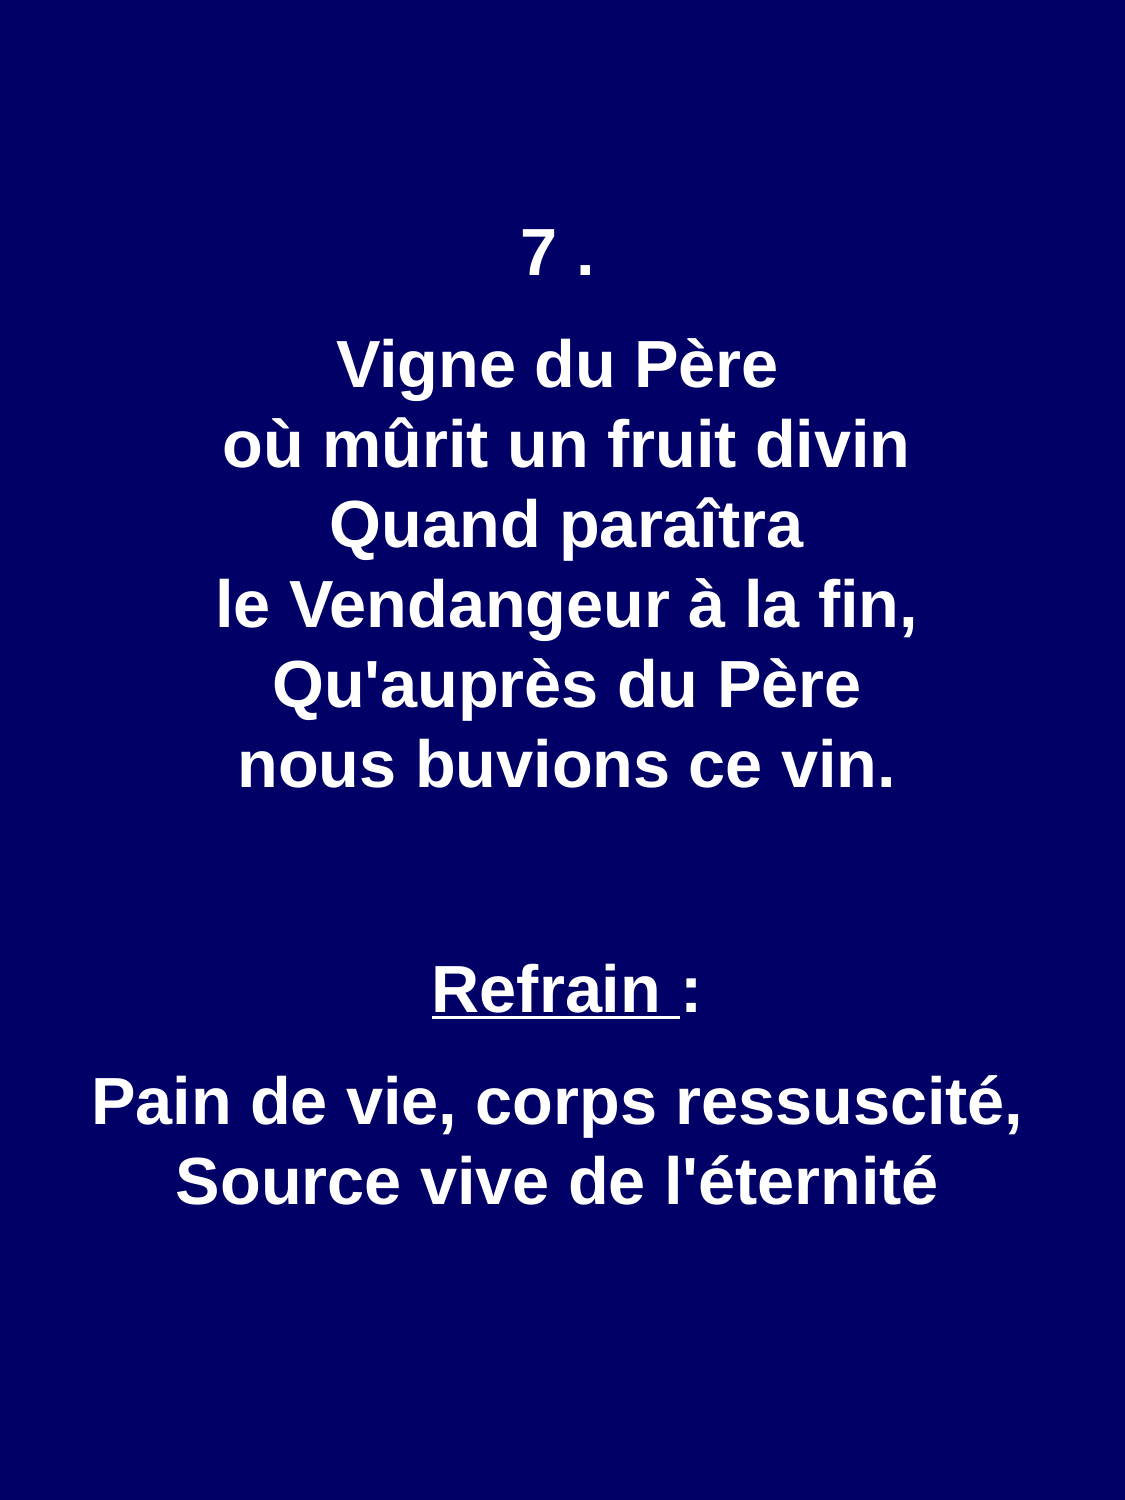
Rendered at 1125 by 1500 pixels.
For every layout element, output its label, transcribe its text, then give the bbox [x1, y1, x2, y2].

text_box 7 . Vigne du Père où mûrit un fruit divin Quand paraîtra le Vendangeur à la fin, Qu'auprès du Père nous buvions ce vin. Refrain : Pain de vie, corps ressuscité, Source vive de l'éternité [16, 88, 1118, 1307]
